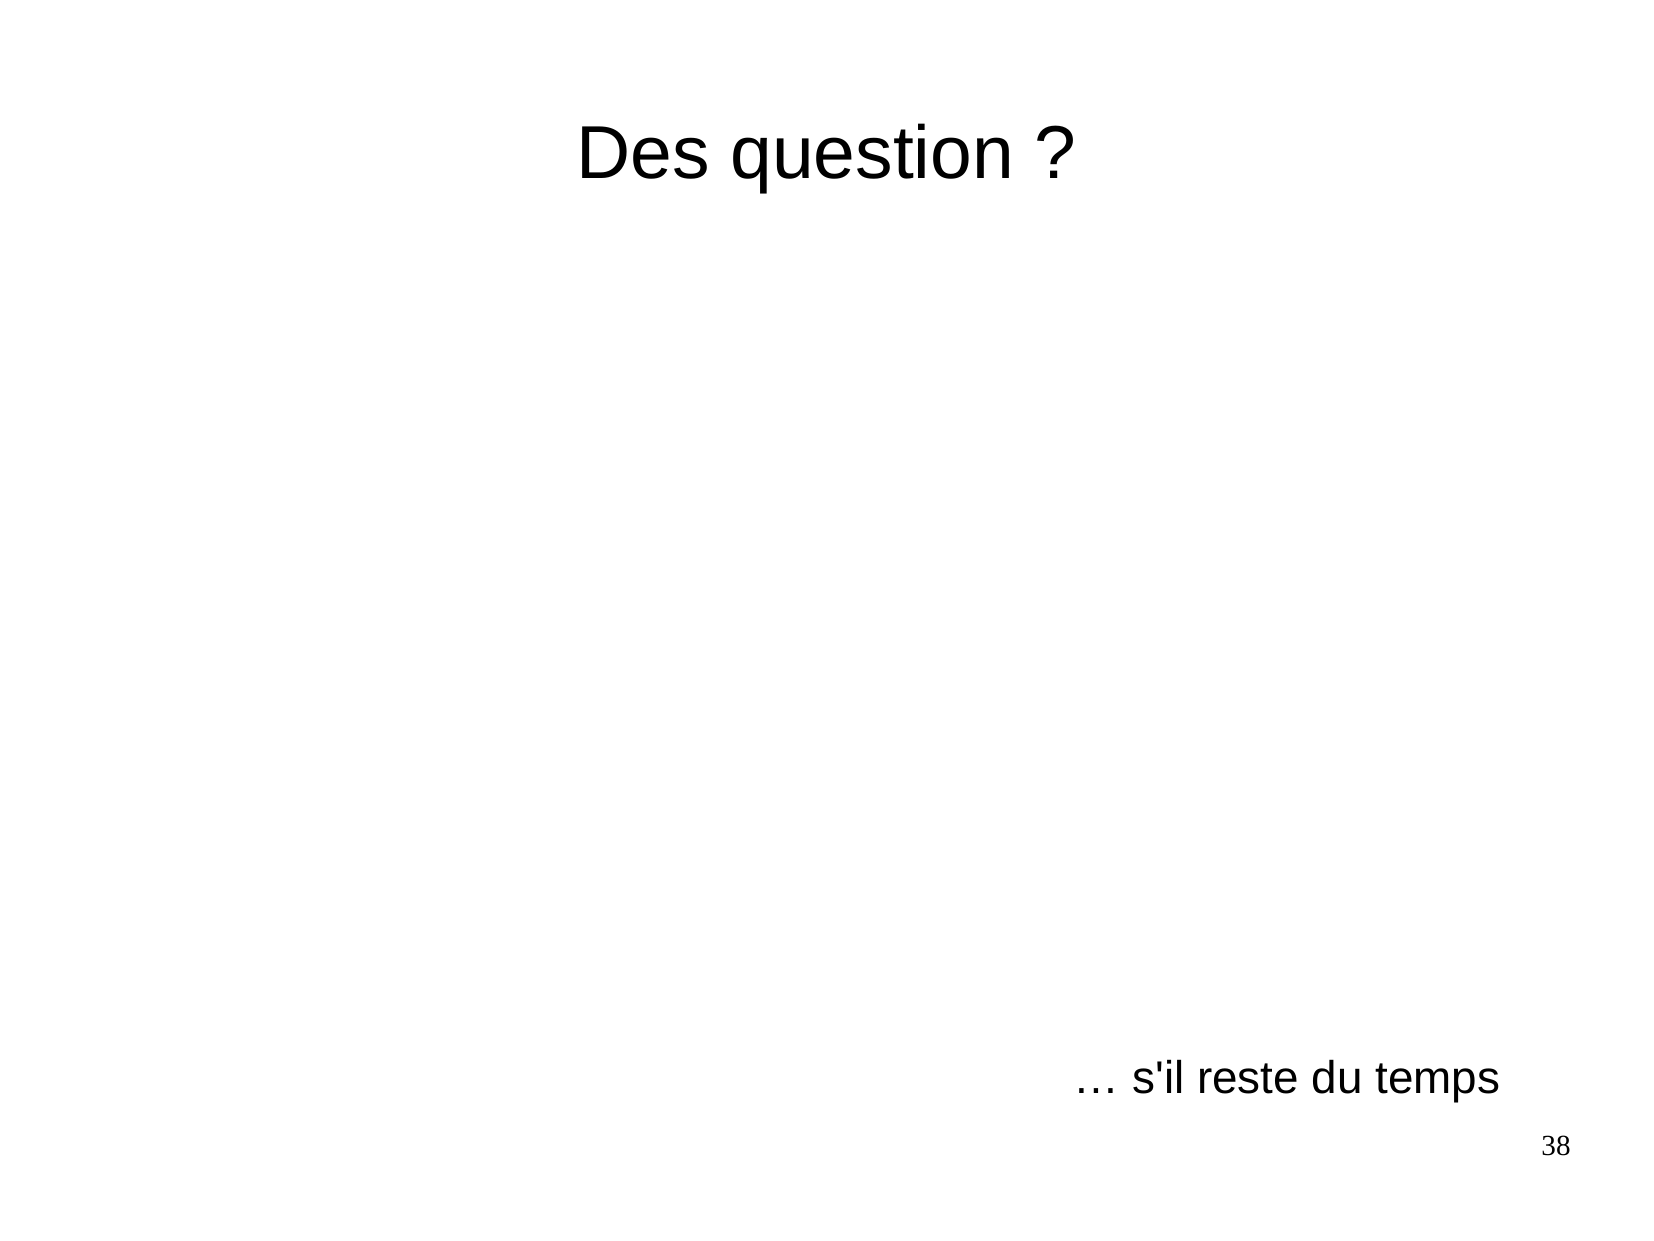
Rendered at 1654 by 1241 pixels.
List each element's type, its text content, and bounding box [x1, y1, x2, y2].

subtitle … s'il reste du temps [1003, 1015, 1571, 1140]
title Des question ? [82, 49, 1571, 257]
